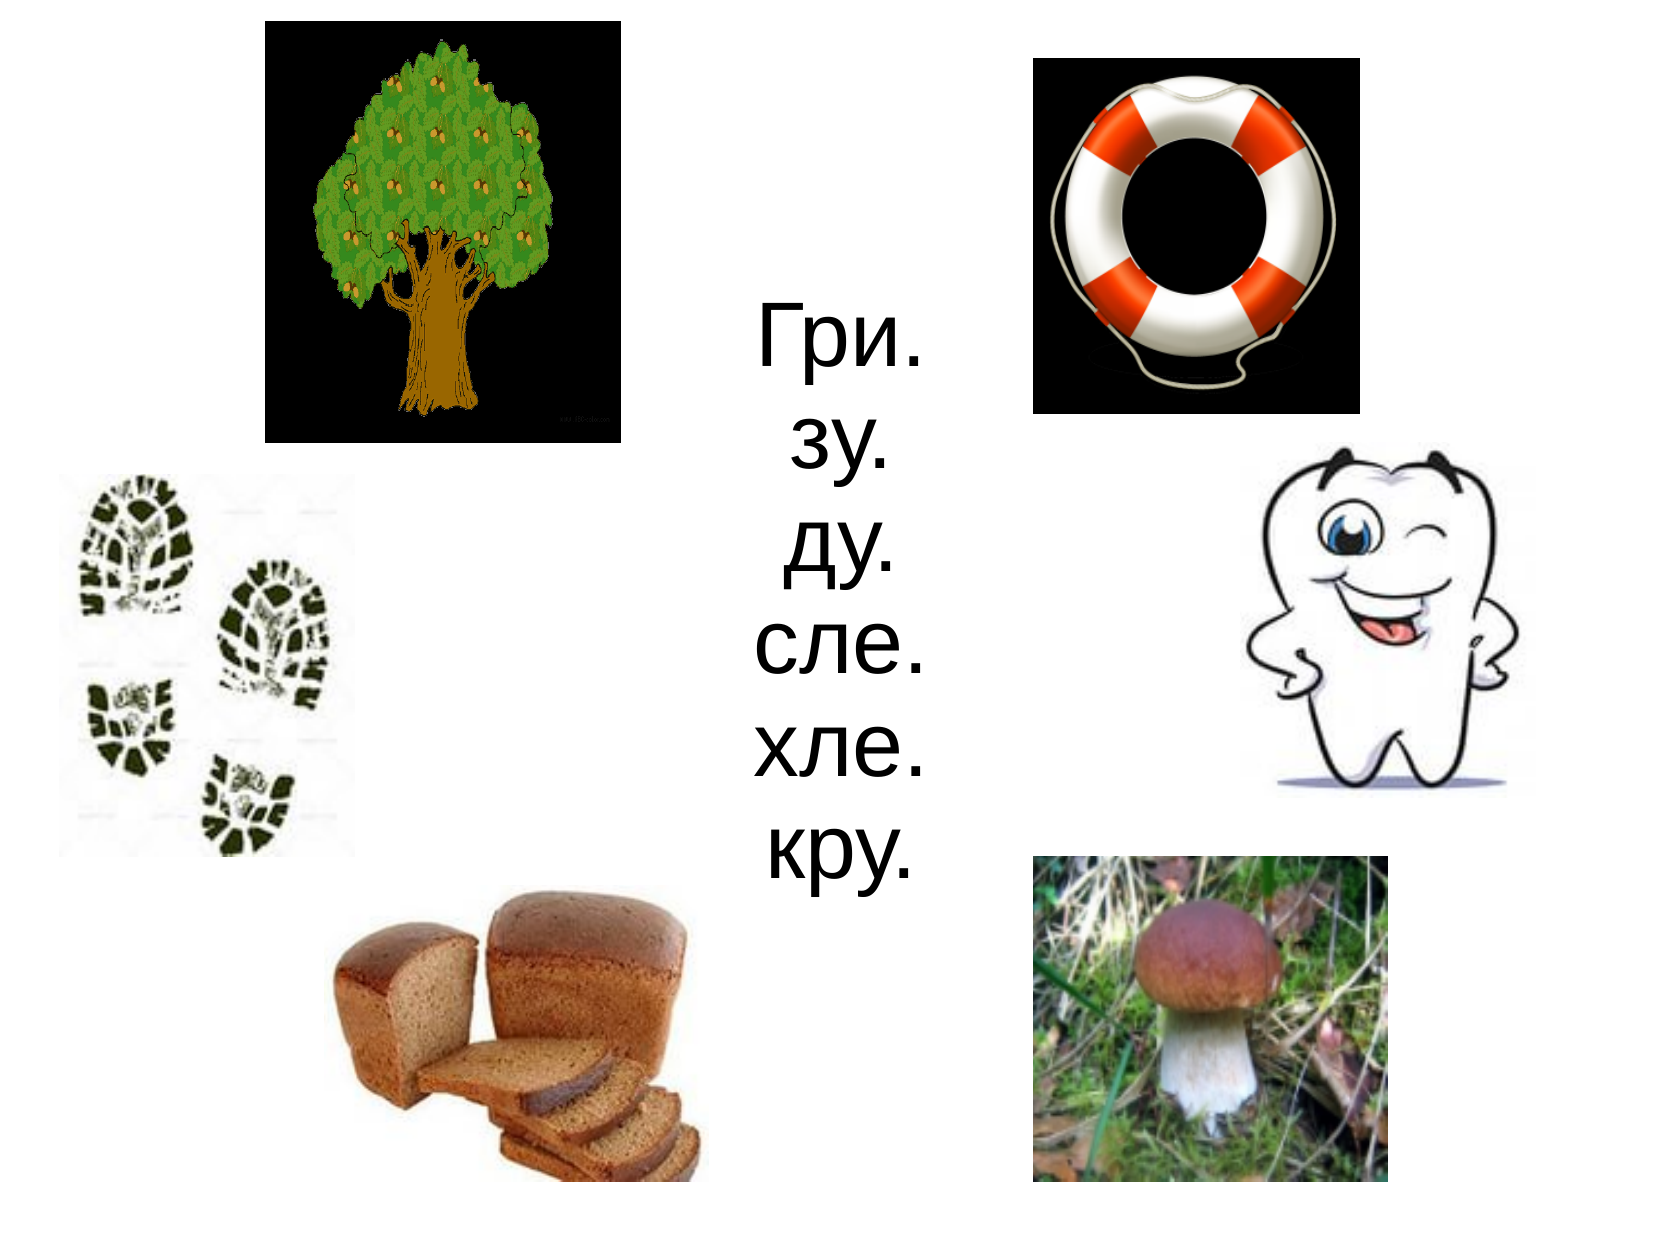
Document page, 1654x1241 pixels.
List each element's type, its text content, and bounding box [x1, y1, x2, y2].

picture [59, 474, 355, 857]
picture [1033, 856, 1388, 1182]
picture [1240, 442, 1536, 798]
picture [265, 21, 621, 443]
title Гри. зу. ду. сле. хле. кру. [531, 236, 1152, 945]
picture [324, 885, 709, 1182]
picture [1033, 58, 1360, 414]
